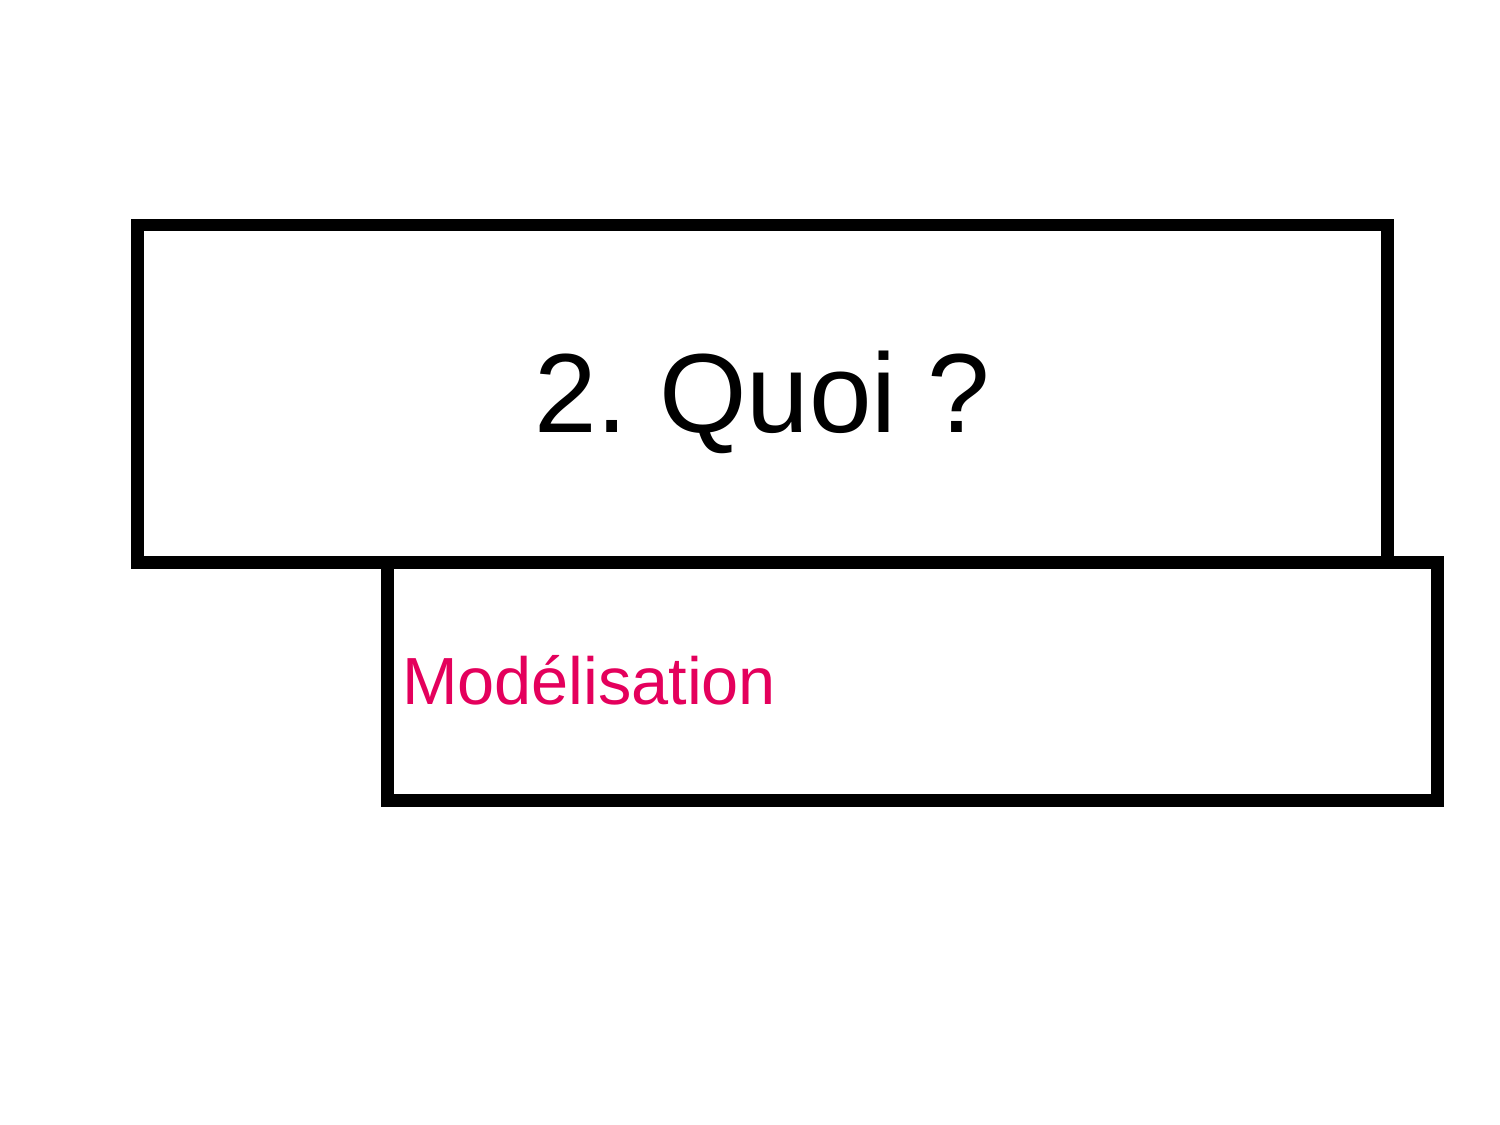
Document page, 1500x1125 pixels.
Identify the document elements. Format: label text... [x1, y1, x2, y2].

title 2. Quoi ? [137, 224, 1388, 563]
subtitle Modélisation [387, 562, 1438, 801]
